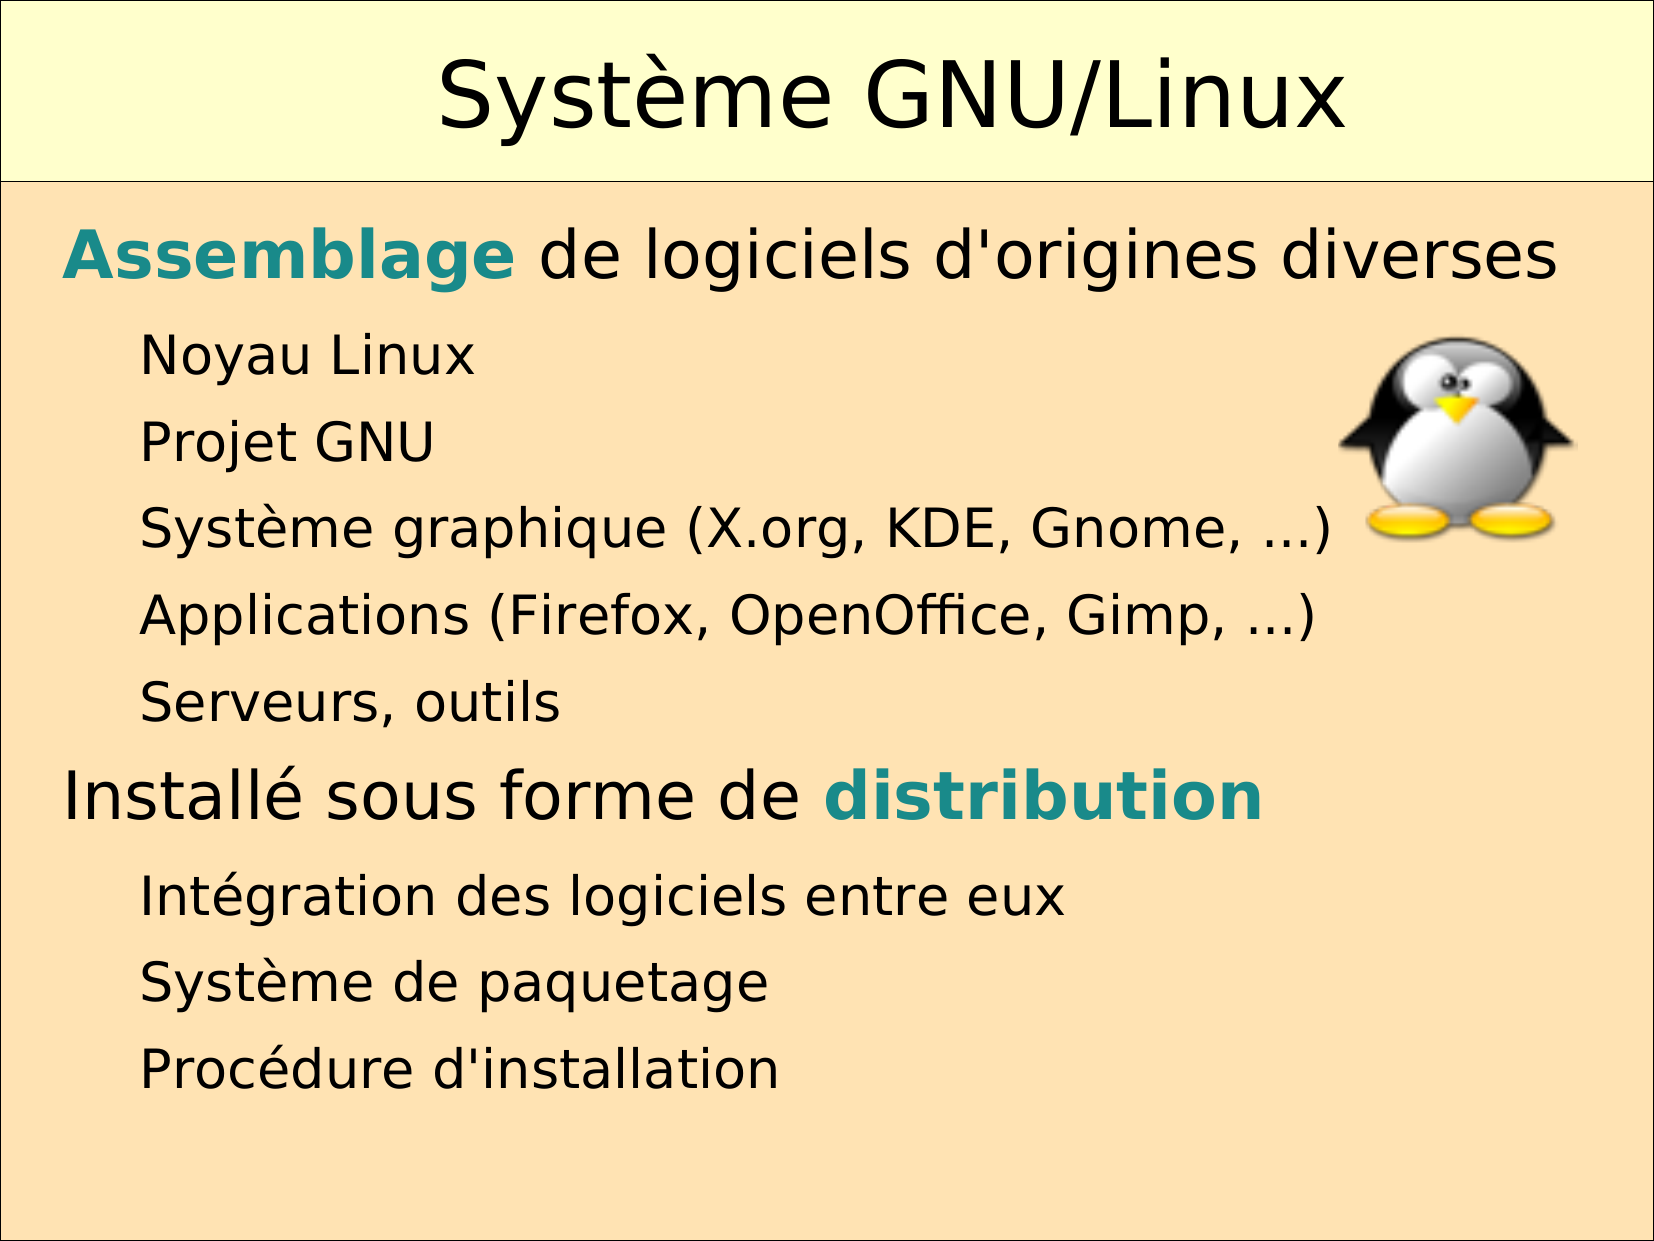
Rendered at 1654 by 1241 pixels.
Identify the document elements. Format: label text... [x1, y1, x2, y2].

title Système GNU/Linux [251, 35, 1536, 156]
picture [1338, 325, 1578, 550]
list Assemblage de logiciels d'origines diverses Noyau Linux Projet GNU Système graphique (X.org, KDE, Gnome, ...) Applications (Firefox, OpenOffice, Gimp, ...) Serveurs, outils Installé sous forme de distribution Intégration des logiciels entre eux Système de paquetage Procédure d'installation [45, 216, 1595, 1179]
